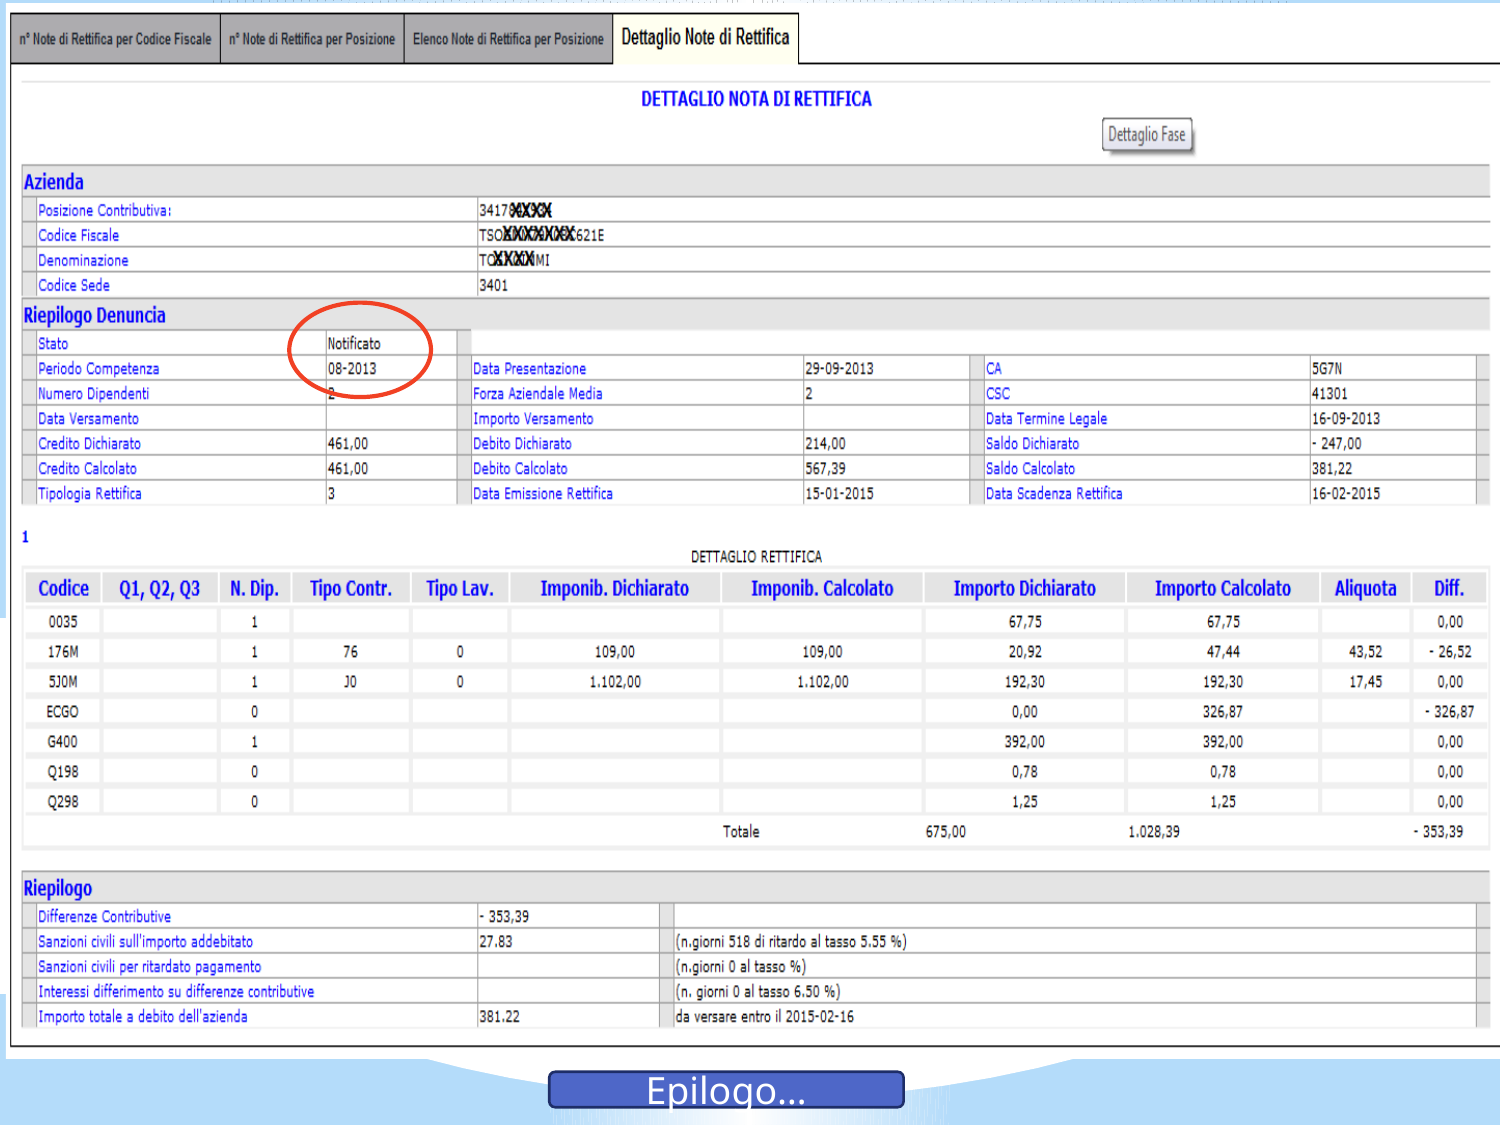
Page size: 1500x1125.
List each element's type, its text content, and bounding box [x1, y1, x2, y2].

text_box Epilogo… [549, 1071, 904, 1108]
picture [5, 3, 1500, 1059]
text_box Epilogo… [672, 1086, 684, 1102]
text_box Epilogo… [736, 1086, 748, 1102]
